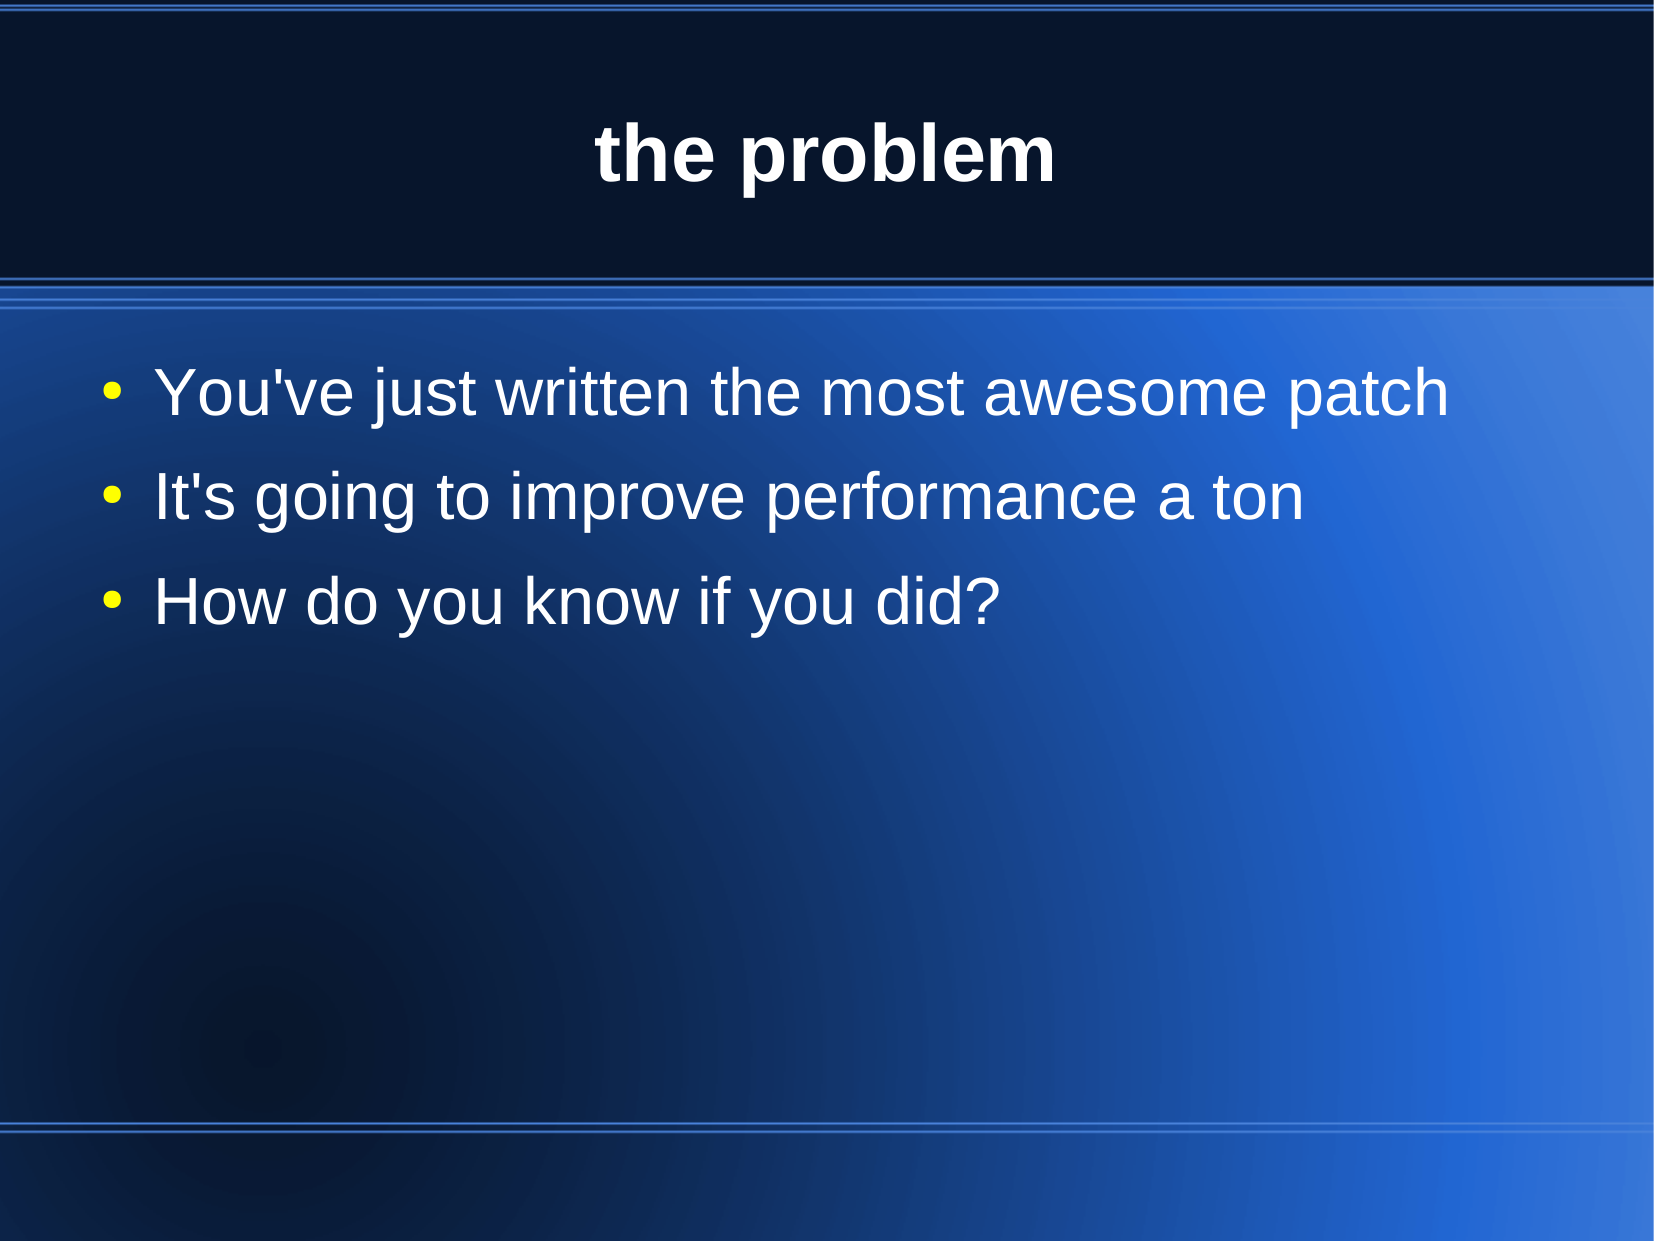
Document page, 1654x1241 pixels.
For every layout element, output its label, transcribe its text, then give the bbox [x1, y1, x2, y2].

title the problem [82, 49, 1571, 257]
list You've just written the most awesome patch It's going to improve performance a ton How do you know if you did? [82, 355, 1571, 1075]
picture [0, 0, 1654, 1241]
